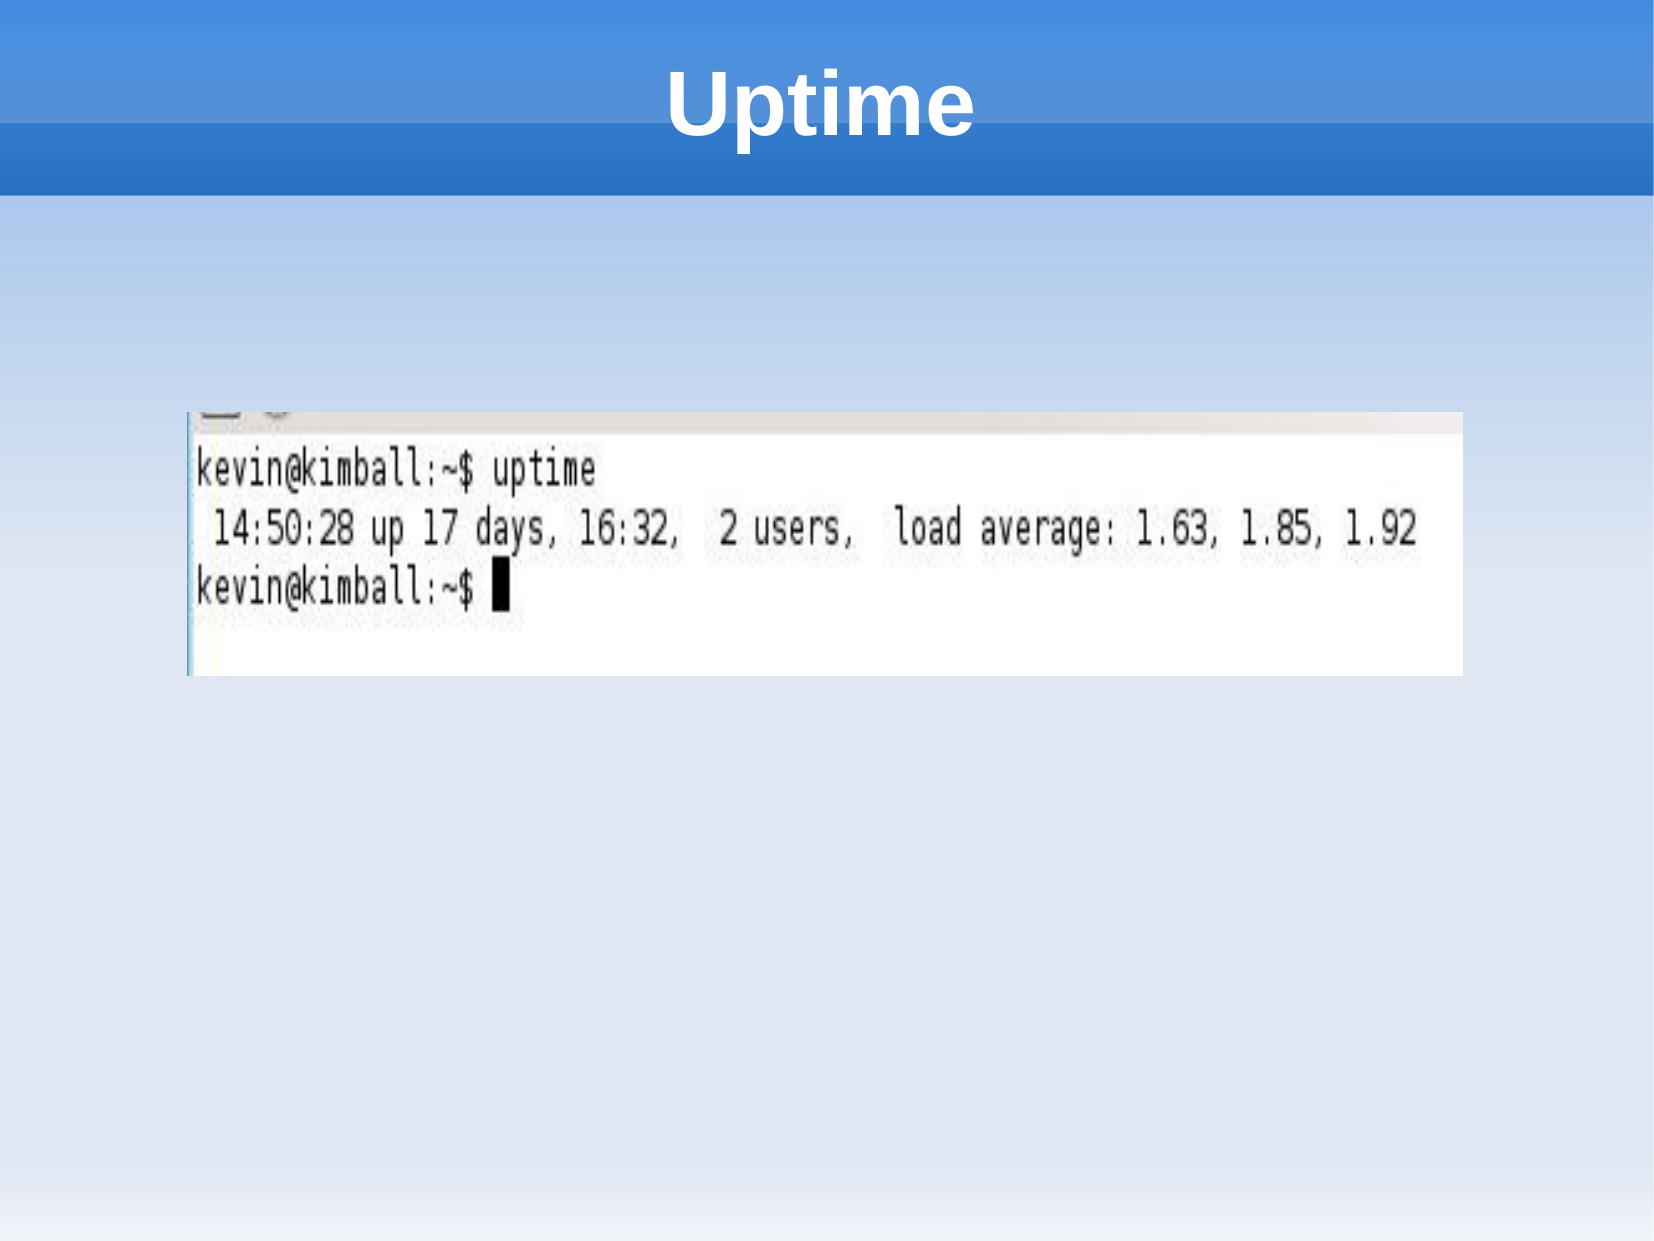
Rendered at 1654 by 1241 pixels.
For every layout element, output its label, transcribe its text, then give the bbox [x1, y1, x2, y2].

picture [0, 0, 1654, 1241]
title Uptime [76, 0, 1565, 208]
